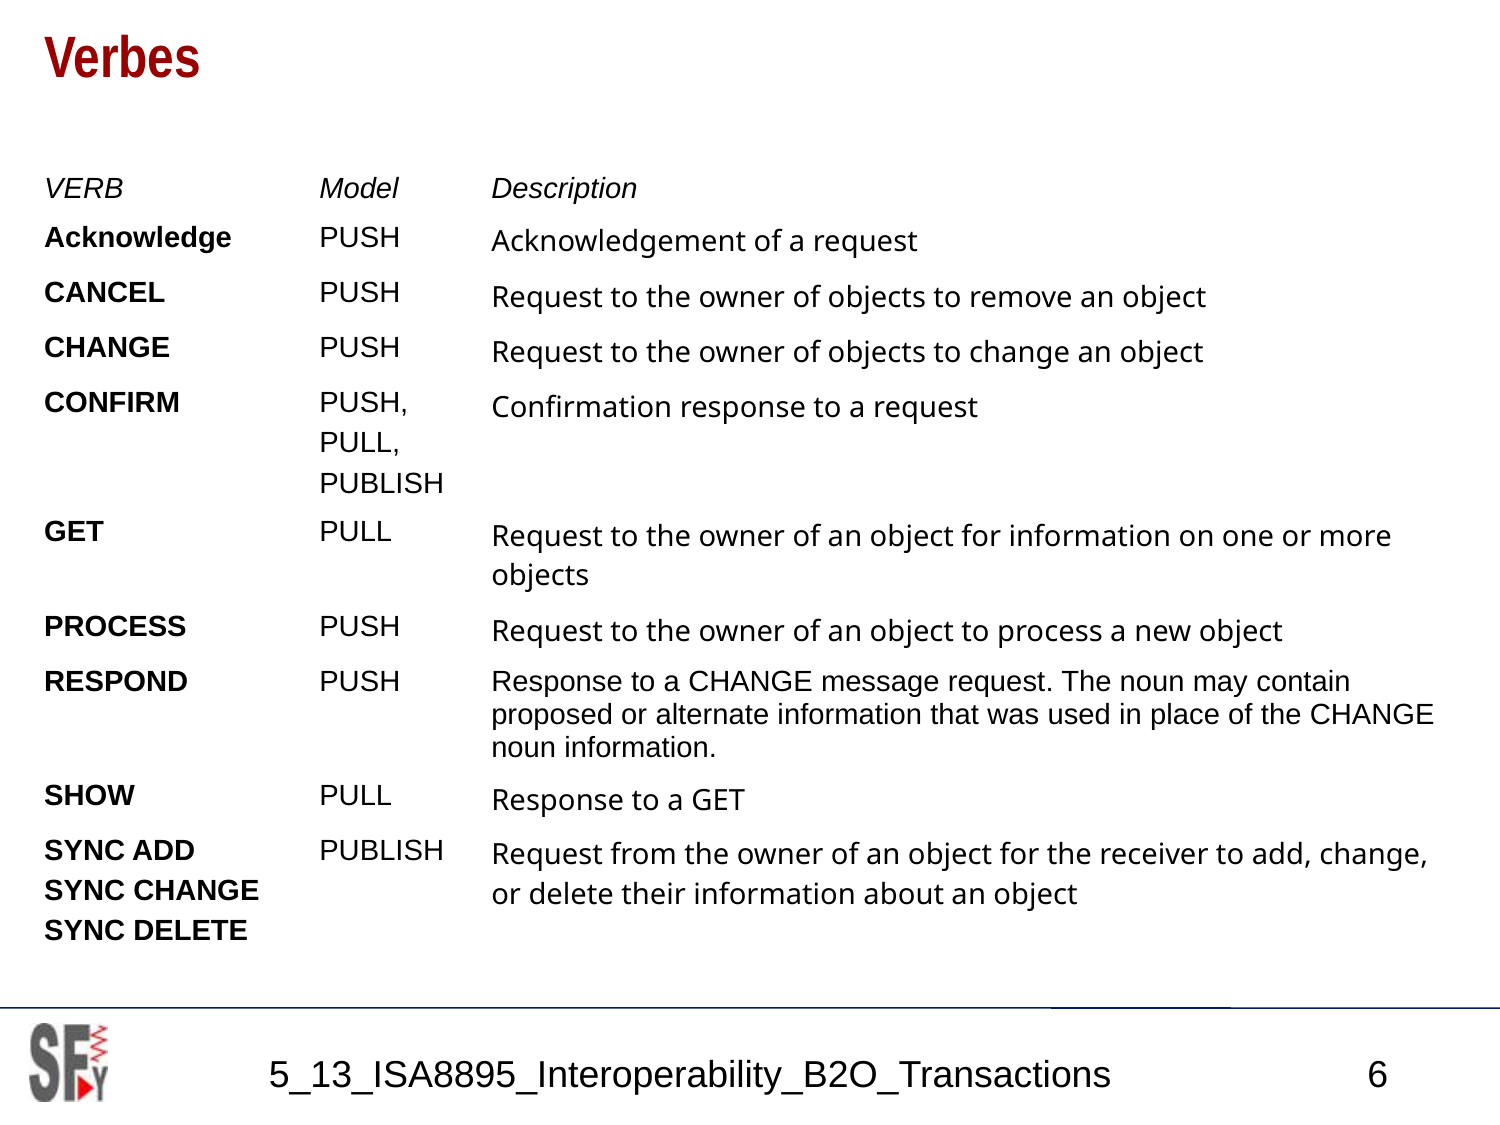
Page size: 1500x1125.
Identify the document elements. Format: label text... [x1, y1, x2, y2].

table_cell PUSH, PULL, PUBLISH [305, 378, 477, 507]
table_cell PUSH [305, 602, 477, 657]
table_cell Response to a CHANGE message request. The noun may contain proposed or alternate information that was used in place of the CHANGE noun information. [477, 657, 1470, 771]
table_cell Request from the owner of an object for the receiver to add, change, or delete their information about an object [477, 826, 1470, 955]
table_cell CANCEL [29, 268, 305, 323]
table_cell Acknowledgement of a request [477, 213, 1470, 268]
table_header VERB [29, 165, 305, 213]
table_header Model [305, 165, 477, 213]
table_header Description [477, 165, 1470, 213]
table_cell Request to the owner of an object to process a new object [477, 602, 1470, 657]
table_cell Confirmation response to a request [477, 378, 1470, 507]
table_cell RESPOND [29, 657, 305, 771]
table_cell Request to the owner of objects to change an object [477, 323, 1470, 378]
table_cell GET [29, 507, 305, 602]
table_cell PUSH [305, 657, 477, 771]
table_cell PUSH [305, 268, 477, 323]
picture [29, 1023, 108, 1102]
table_cell CONFIRM [29, 378, 305, 507]
table_cell PULL [305, 507, 477, 602]
table_cell PUBLISH [305, 826, 477, 955]
table_cell SYNC ADD SYNC CHANGE SYNC DELETE [29, 826, 305, 955]
table_cell Request to the owner of an object for information on one or more objects [477, 507, 1470, 602]
table_cell PROCESS [29, 602, 305, 657]
table_cell CHANGE [29, 323, 305, 378]
table_cell PULL [305, 771, 477, 826]
footer 5_13_ISA8895_Interoperability_B2O_Transactions [253, 1034, 1336, 1103]
table_cell Acknowledge [29, 213, 305, 268]
slide_number <numéro> [1352, 1034, 1490, 1103]
table_cell Response to a GET [477, 771, 1470, 826]
table_cell PUSH [305, 323, 477, 378]
title Verbes [29, 12, 1471, 138]
table_cell SHOW [29, 771, 305, 826]
table_cell PUSH [305, 213, 477, 268]
table_cell Request to the owner of objects to remove an object [477, 268, 1470, 323]
